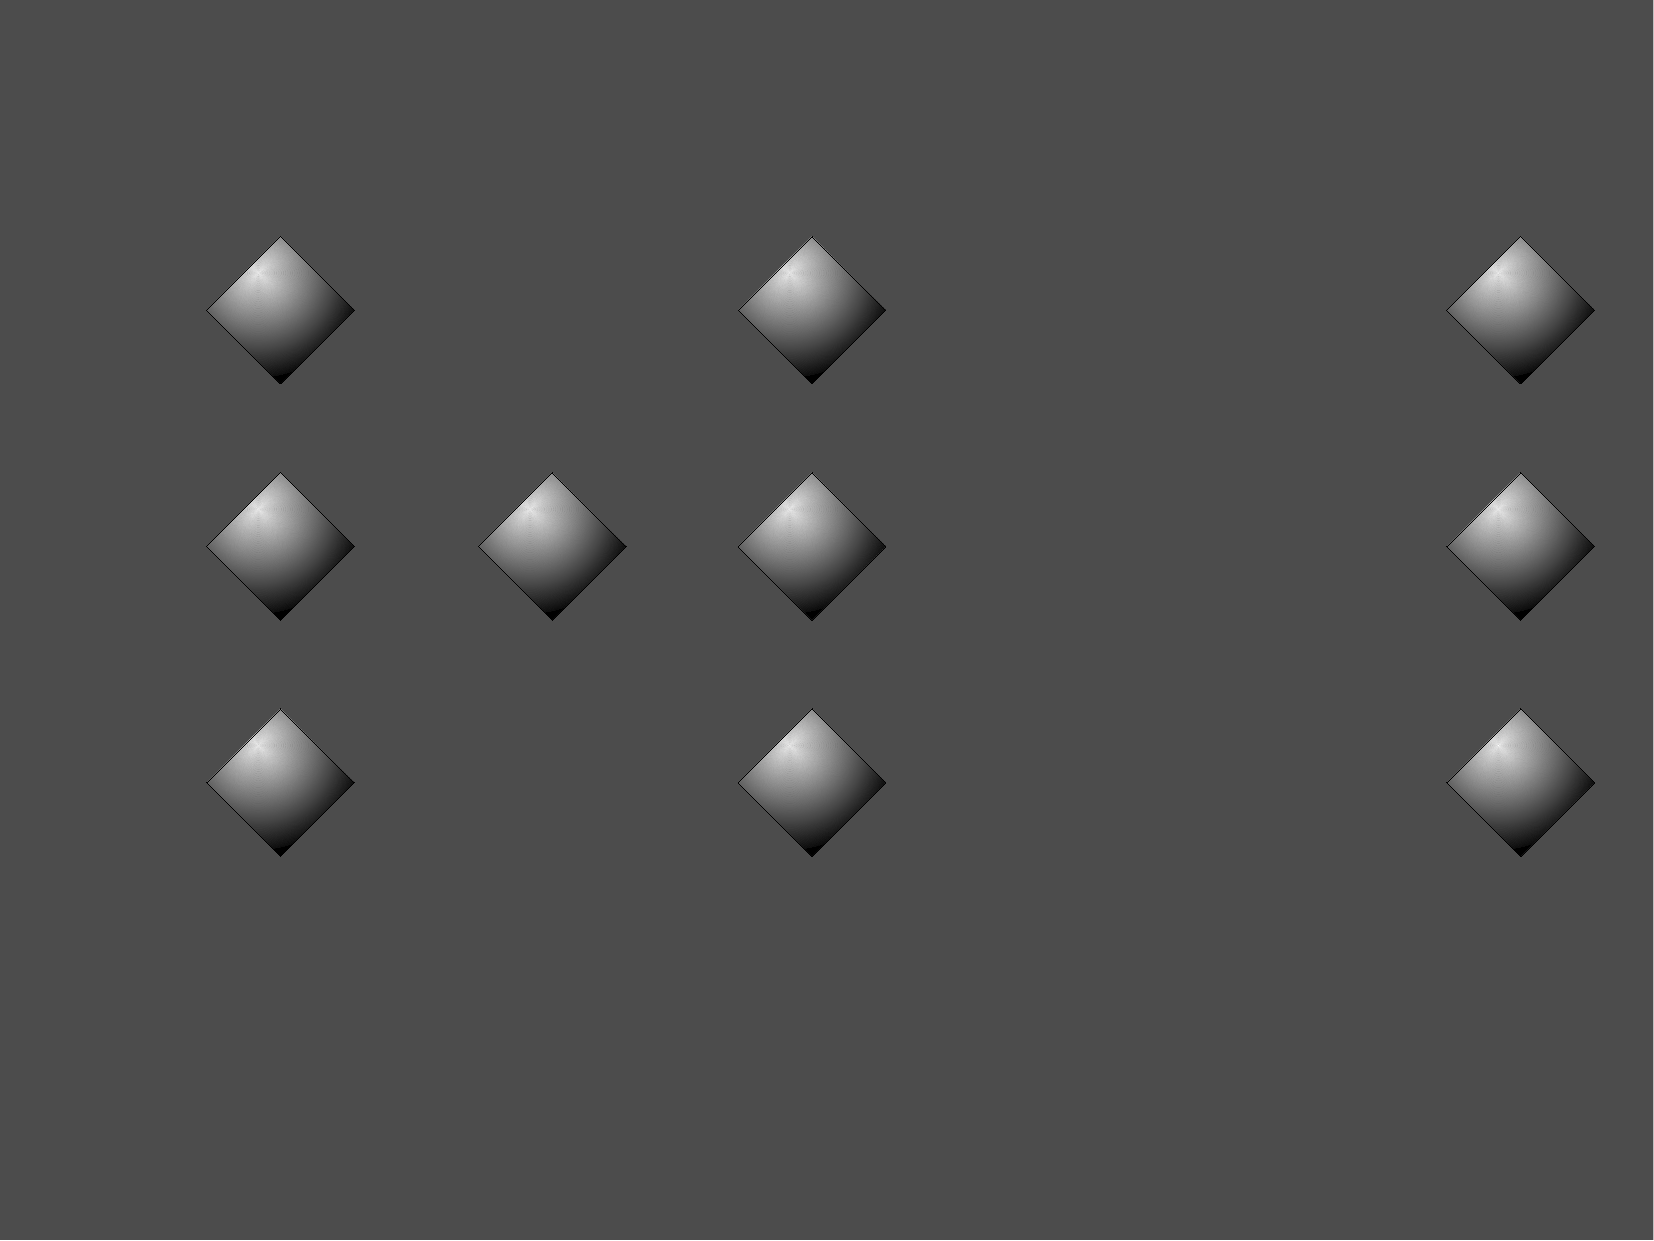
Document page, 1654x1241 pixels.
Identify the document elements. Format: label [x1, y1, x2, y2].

text_box [738, 708, 886, 857]
text_box [206, 708, 355, 857]
text_box [206, 472, 355, 621]
text_box [738, 236, 886, 384]
text_box [738, 472, 886, 621]
text_box [206, 236, 355, 384]
text_box [1446, 708, 1595, 857]
text_box [1446, 236, 1595, 384]
text_box [478, 472, 627, 621]
text_box [1446, 472, 1595, 621]
